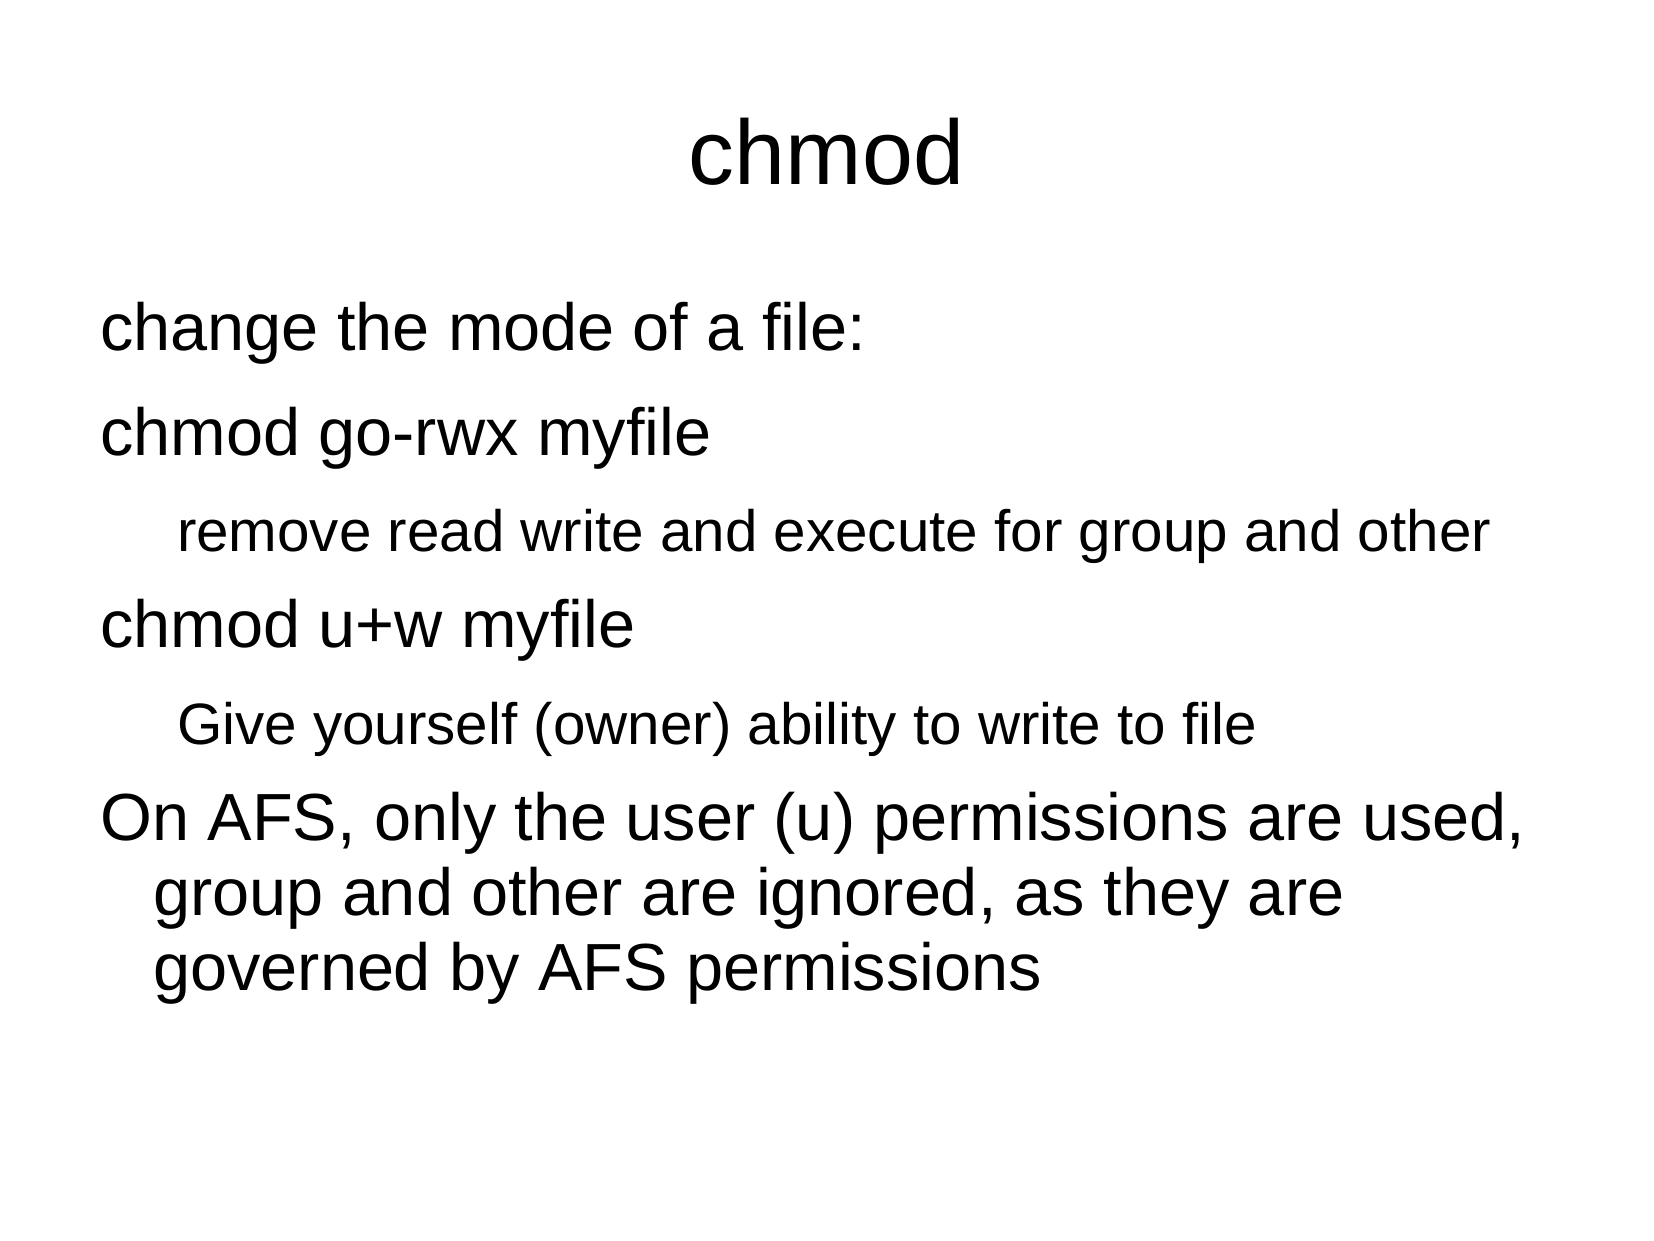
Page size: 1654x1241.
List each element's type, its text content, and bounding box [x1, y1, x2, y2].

list change the mode of a file: chmod go-rwx myfile remove read write and execute for group and other chmod u+w myfile Give yourself (owner) ability to write to file On AFS, only the user (u) permissions are used, group and other are ignored, as they are governed by AFS permissions [82, 290, 1571, 1109]
title chmod [82, 49, 1571, 257]
